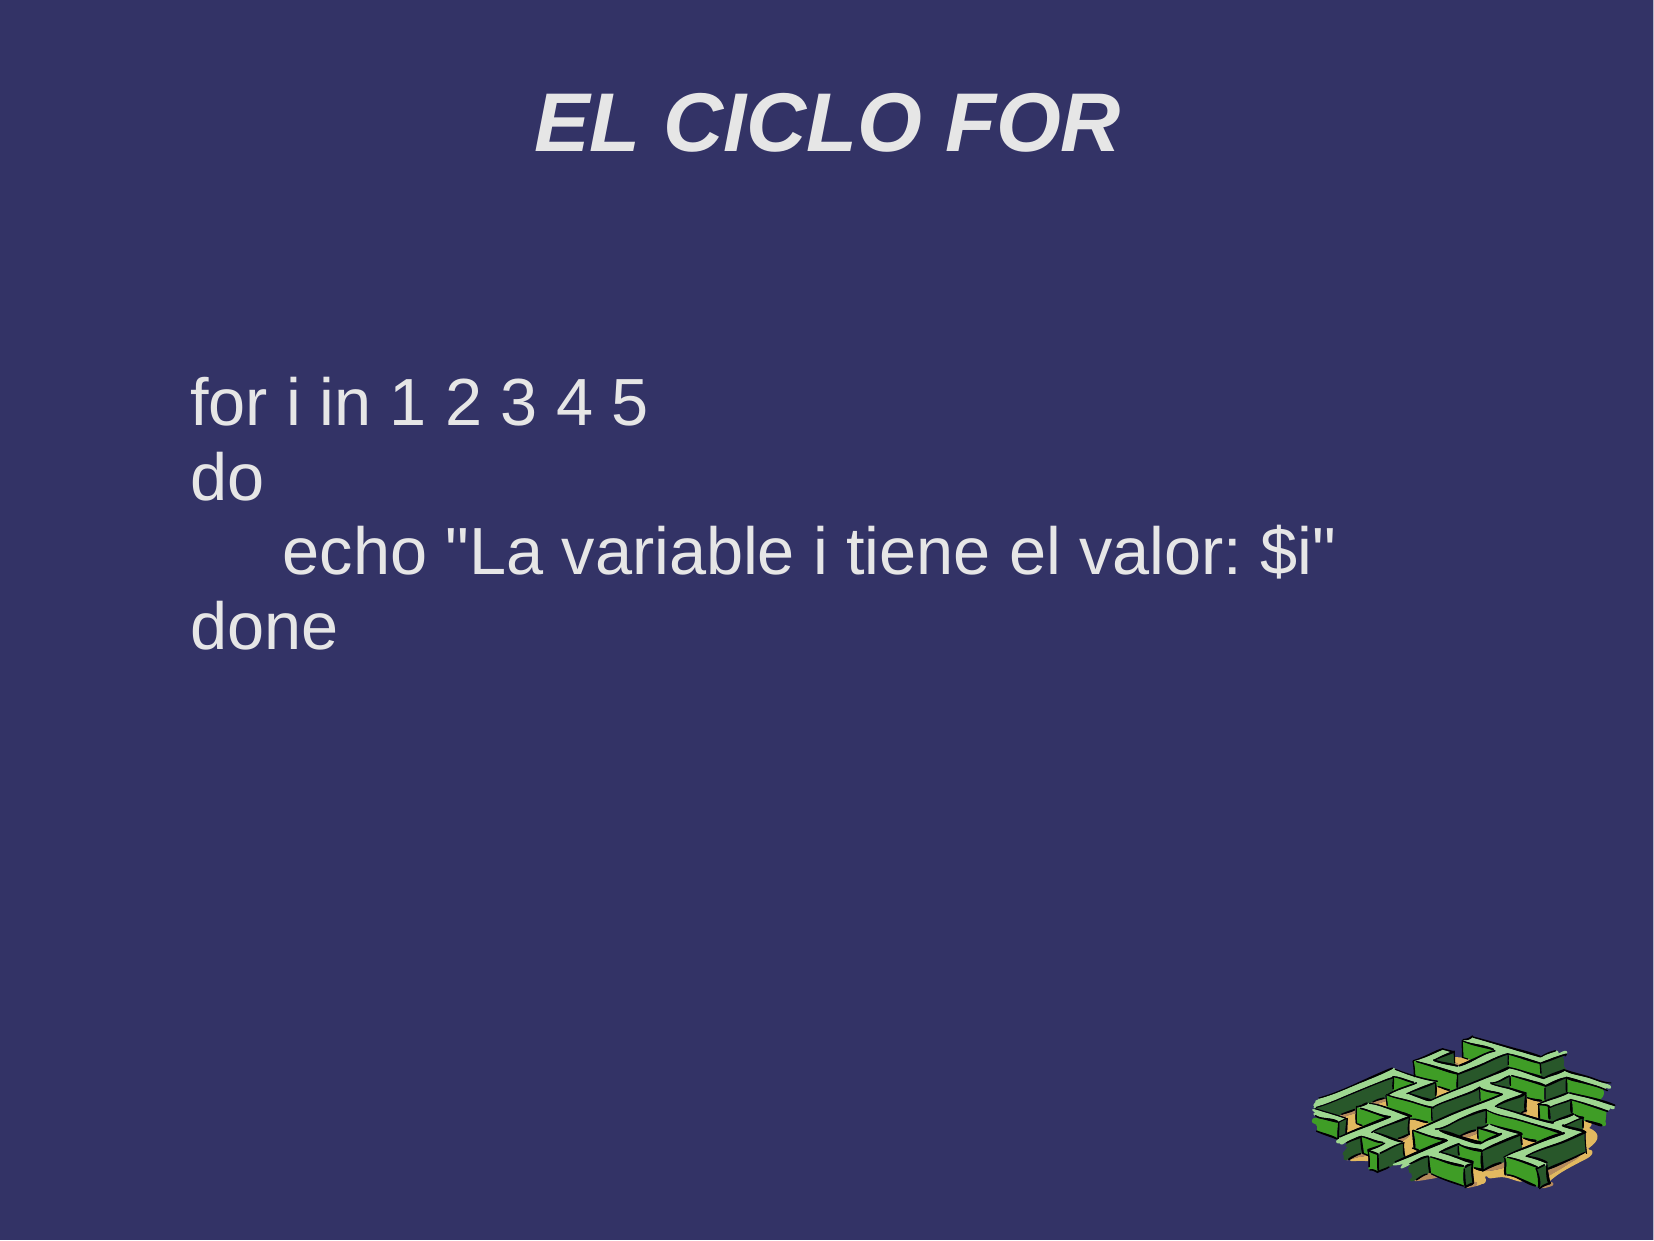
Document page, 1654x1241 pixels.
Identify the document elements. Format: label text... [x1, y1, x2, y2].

title EL CICLO FOR [121, 19, 1534, 227]
list for i in 1 2 3 4 5 do echo "La variable i tiene el valor: $i" done [178, 364, 1570, 1147]
